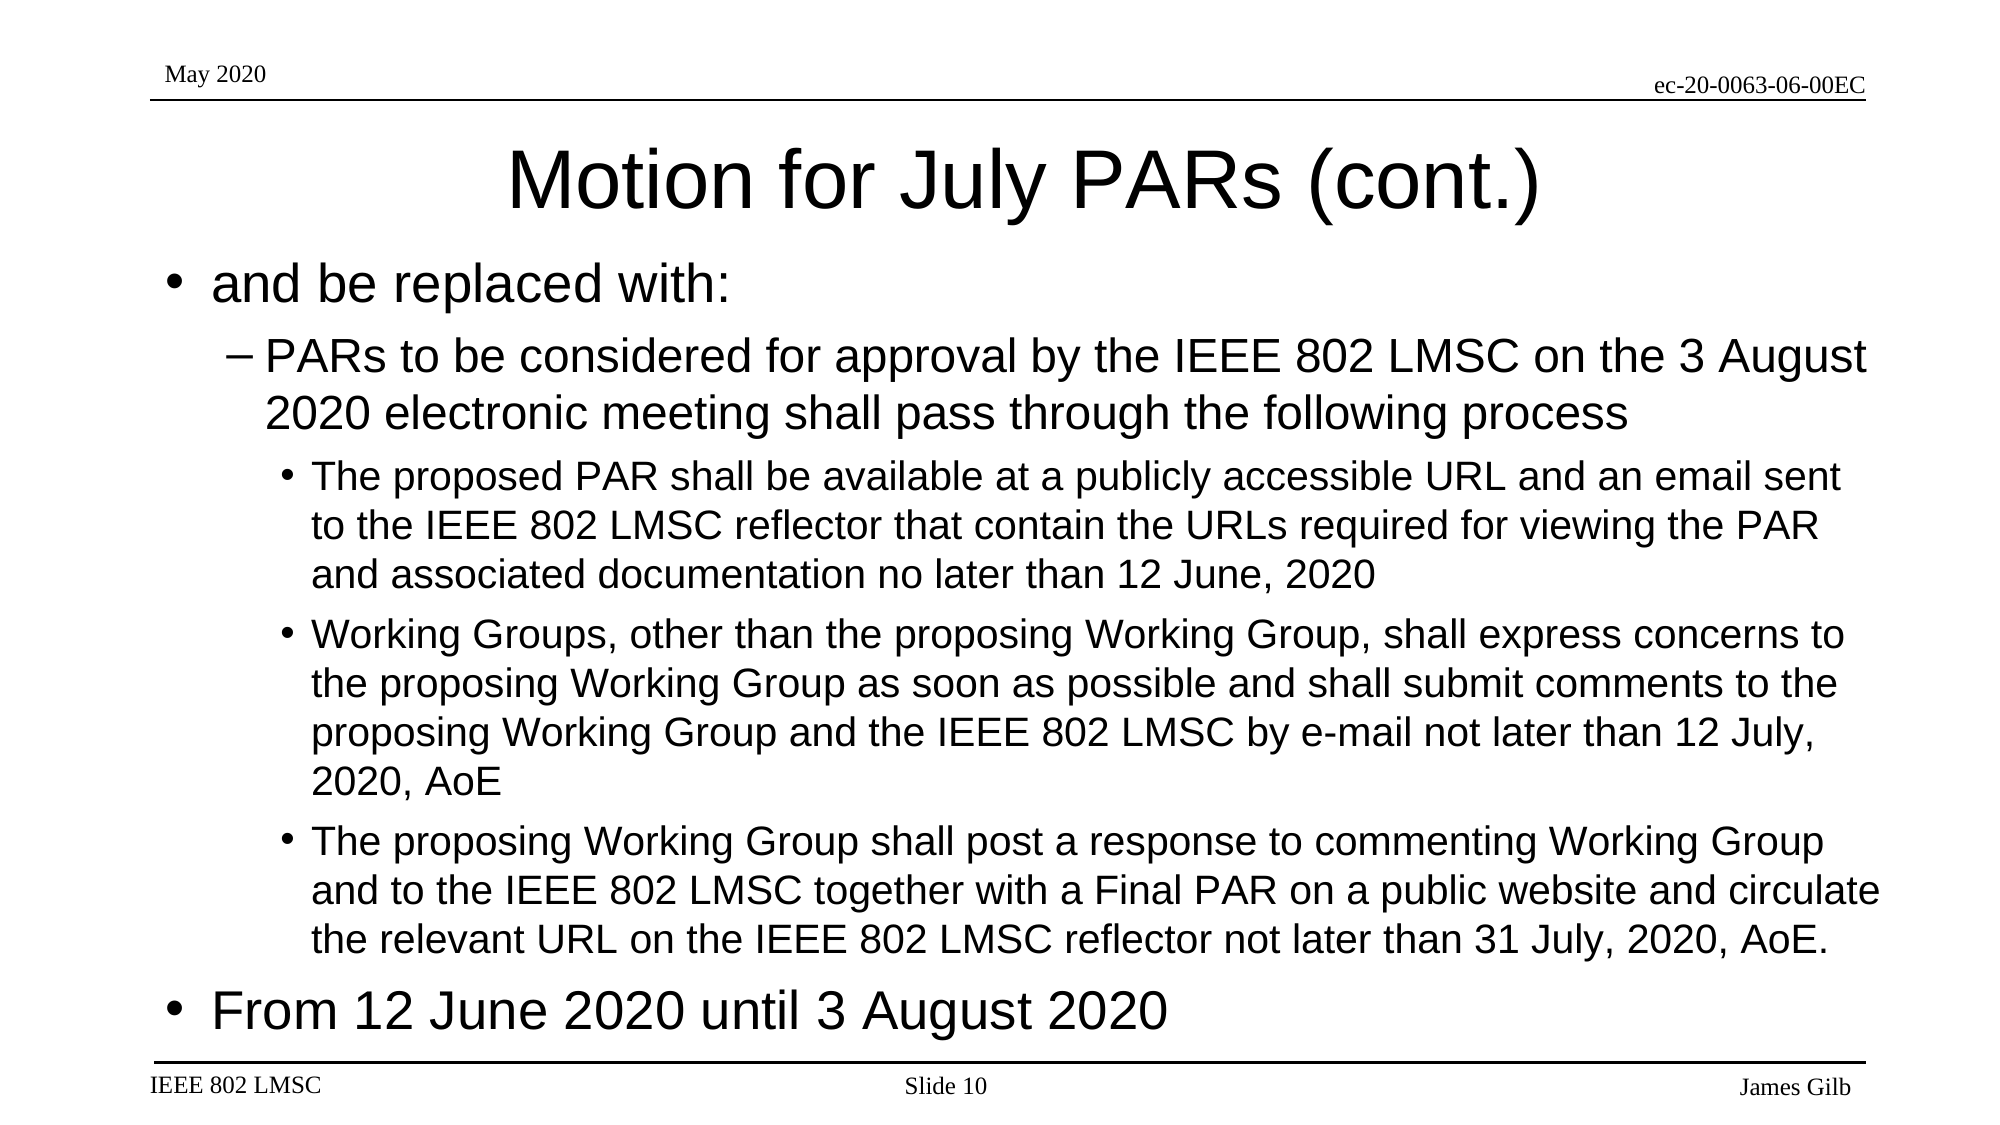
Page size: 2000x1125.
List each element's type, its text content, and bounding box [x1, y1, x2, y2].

title Motion for July PARs (cont.) [149, 112, 1900, 238]
list and be replaced with: PARs to be considered for approval by the IEEE 802 LMSC on the 3 August 2020 electronic meeting shall pass through the following process The proposed PAR shall be available at a publicly accessible URL and an email sent to the IEEE 802 LMSC reflector that contain the URLs required for viewing the PAR and associated documentation no later than 12 June, 2020 Working Groups, other than the proposing Working Group, shall express concerns to the proposing Working Group as soon as possible and shall submit comments to the proposing Working Group and the IEEE 802 LMSC by e-mail not later than 12 July, 2020, AoE The proposing Working Group shall post a response to commenting Working Group and to the IEEE 802 LMSC together with a Final PAR on a public website and circulate the relevant URL on the IEEE 802 LMSC reflector not later than 31 July, 2020, AoE. From 12 June 2020 until 3 August 2020 [149, 239, 1900, 1051]
